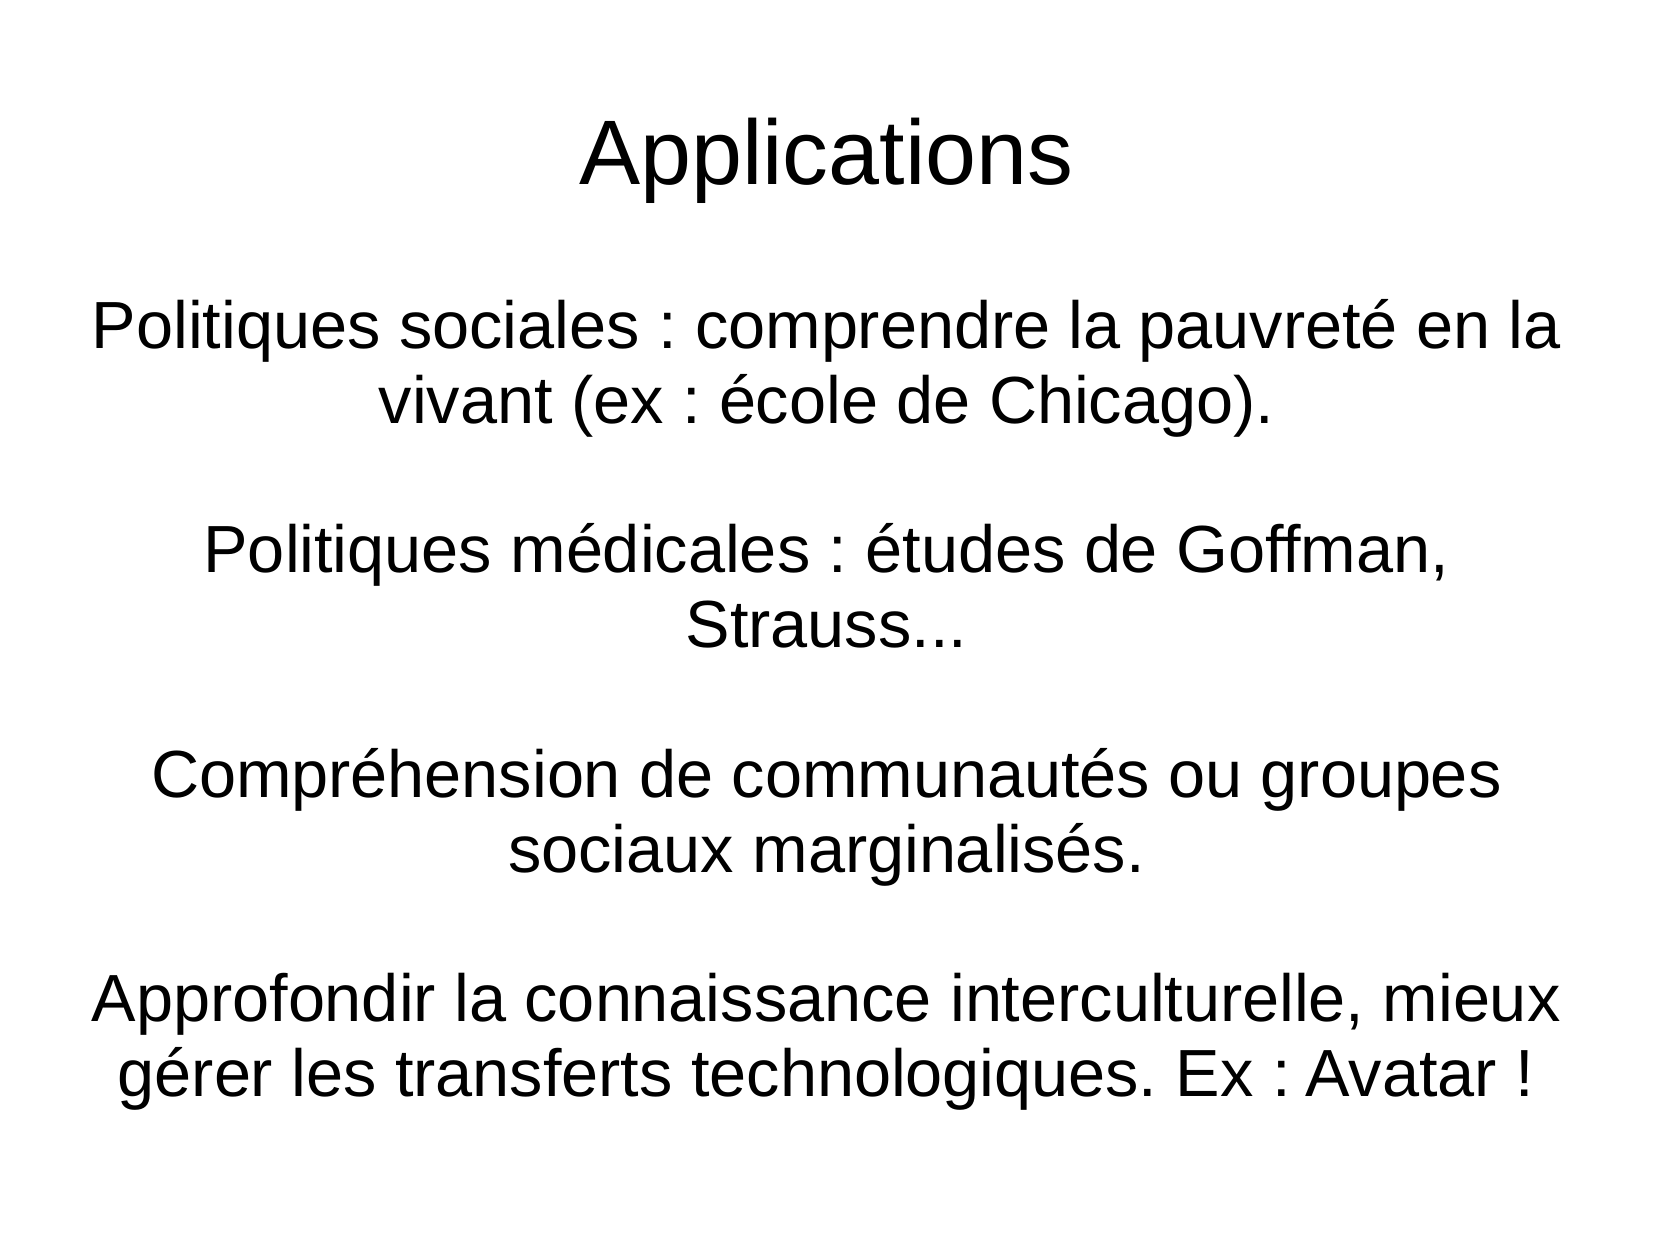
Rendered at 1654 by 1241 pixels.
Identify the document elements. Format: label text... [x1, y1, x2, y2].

subtitle Politiques sociales : comprendre la pauvreté en la vivant (ex : école de Chicago). Politiques médicales : études de Goffman, Strauss... Compréhension de communautés ou groupes sociaux marginalisés. Approfondir la connaissance interculturelle, mieux gérer les transferts technologiques. Ex : Avatar ! [82, 288, 1571, 1111]
title Applications [82, 56, 1571, 250]
